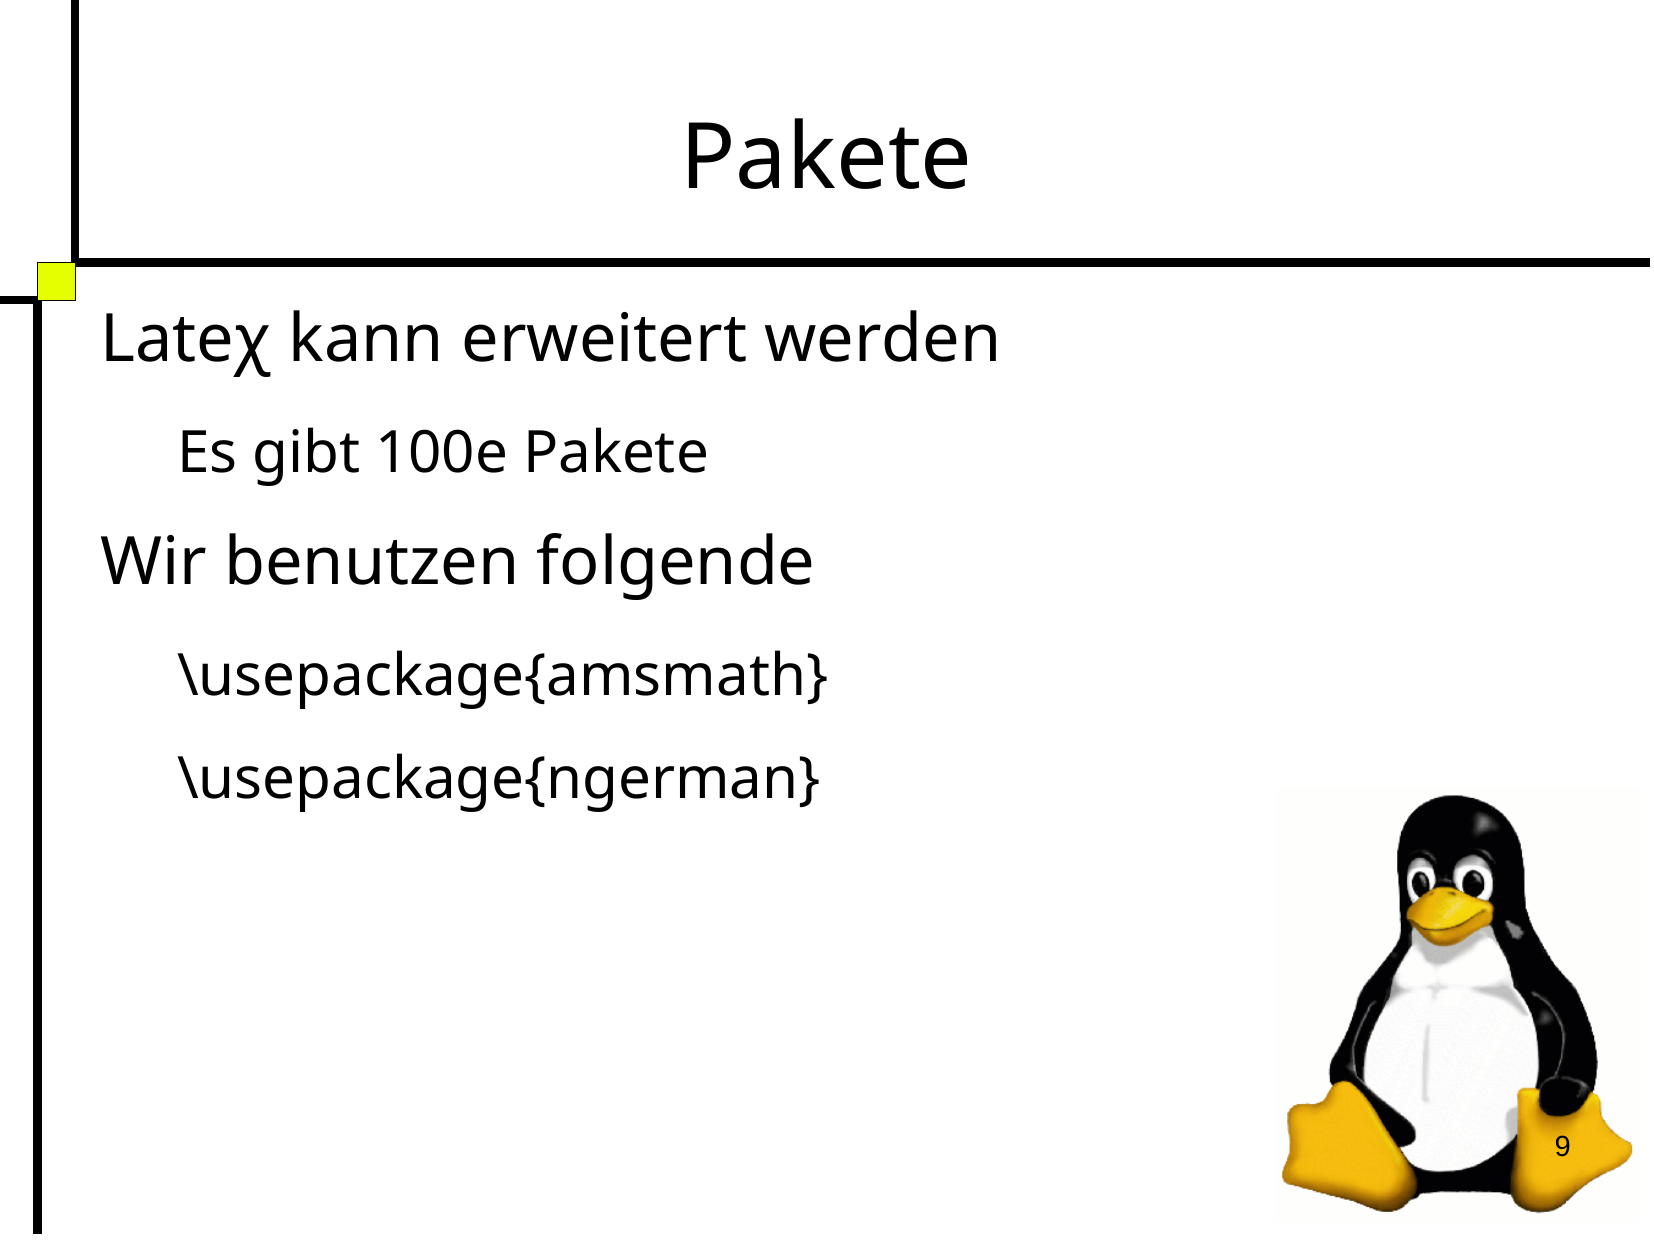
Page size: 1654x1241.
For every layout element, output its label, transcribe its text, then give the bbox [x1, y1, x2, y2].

list Lateχ kann erweitert werden Es gibt 100e Pakete Wir benutzen folgende \usepackage{amsmath} \usepackage{ngerman} [82, 290, 1571, 1109]
picture [1275, 787, 1642, 1223]
title Pakete [82, 49, 1571, 257]
